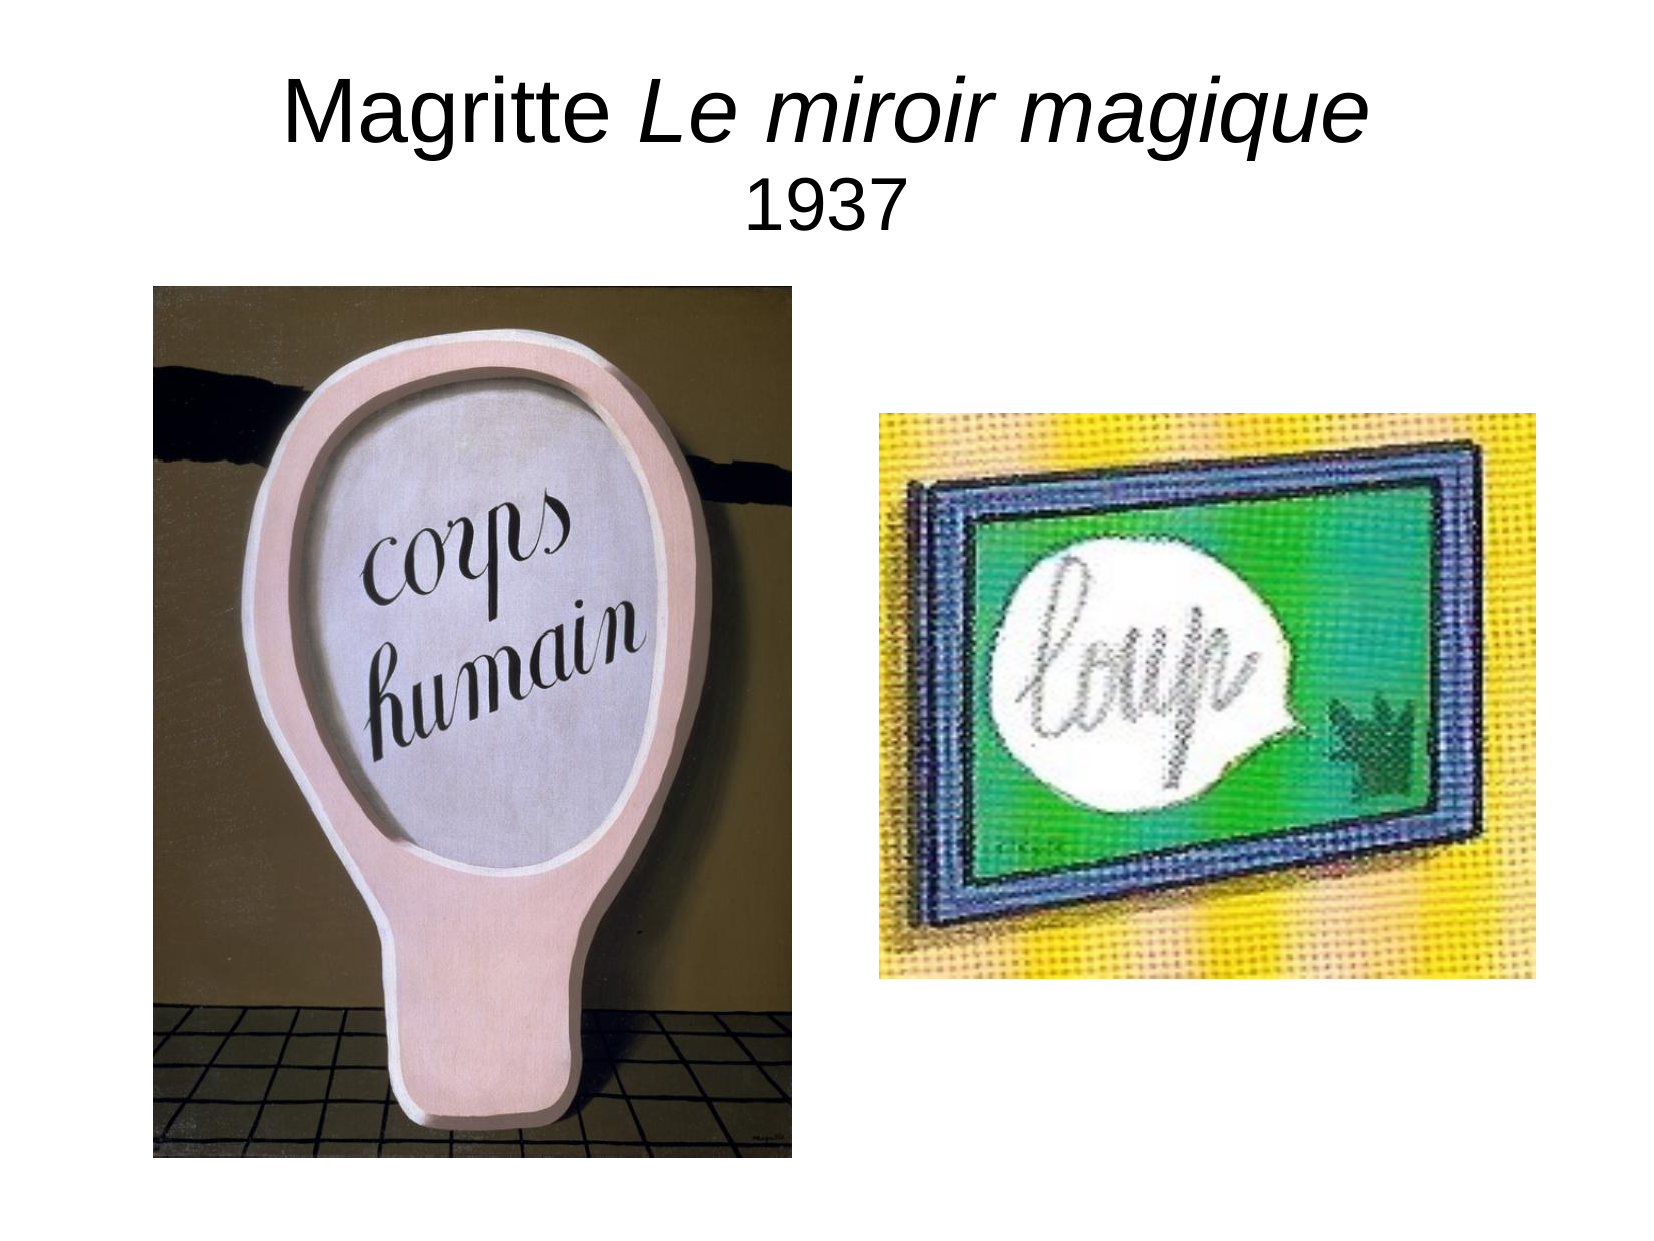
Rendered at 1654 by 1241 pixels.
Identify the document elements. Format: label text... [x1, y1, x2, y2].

title Magritte Le miroir magique 1937 [82, 49, 1571, 257]
picture [153, 286, 792, 1158]
picture [879, 413, 1536, 979]
